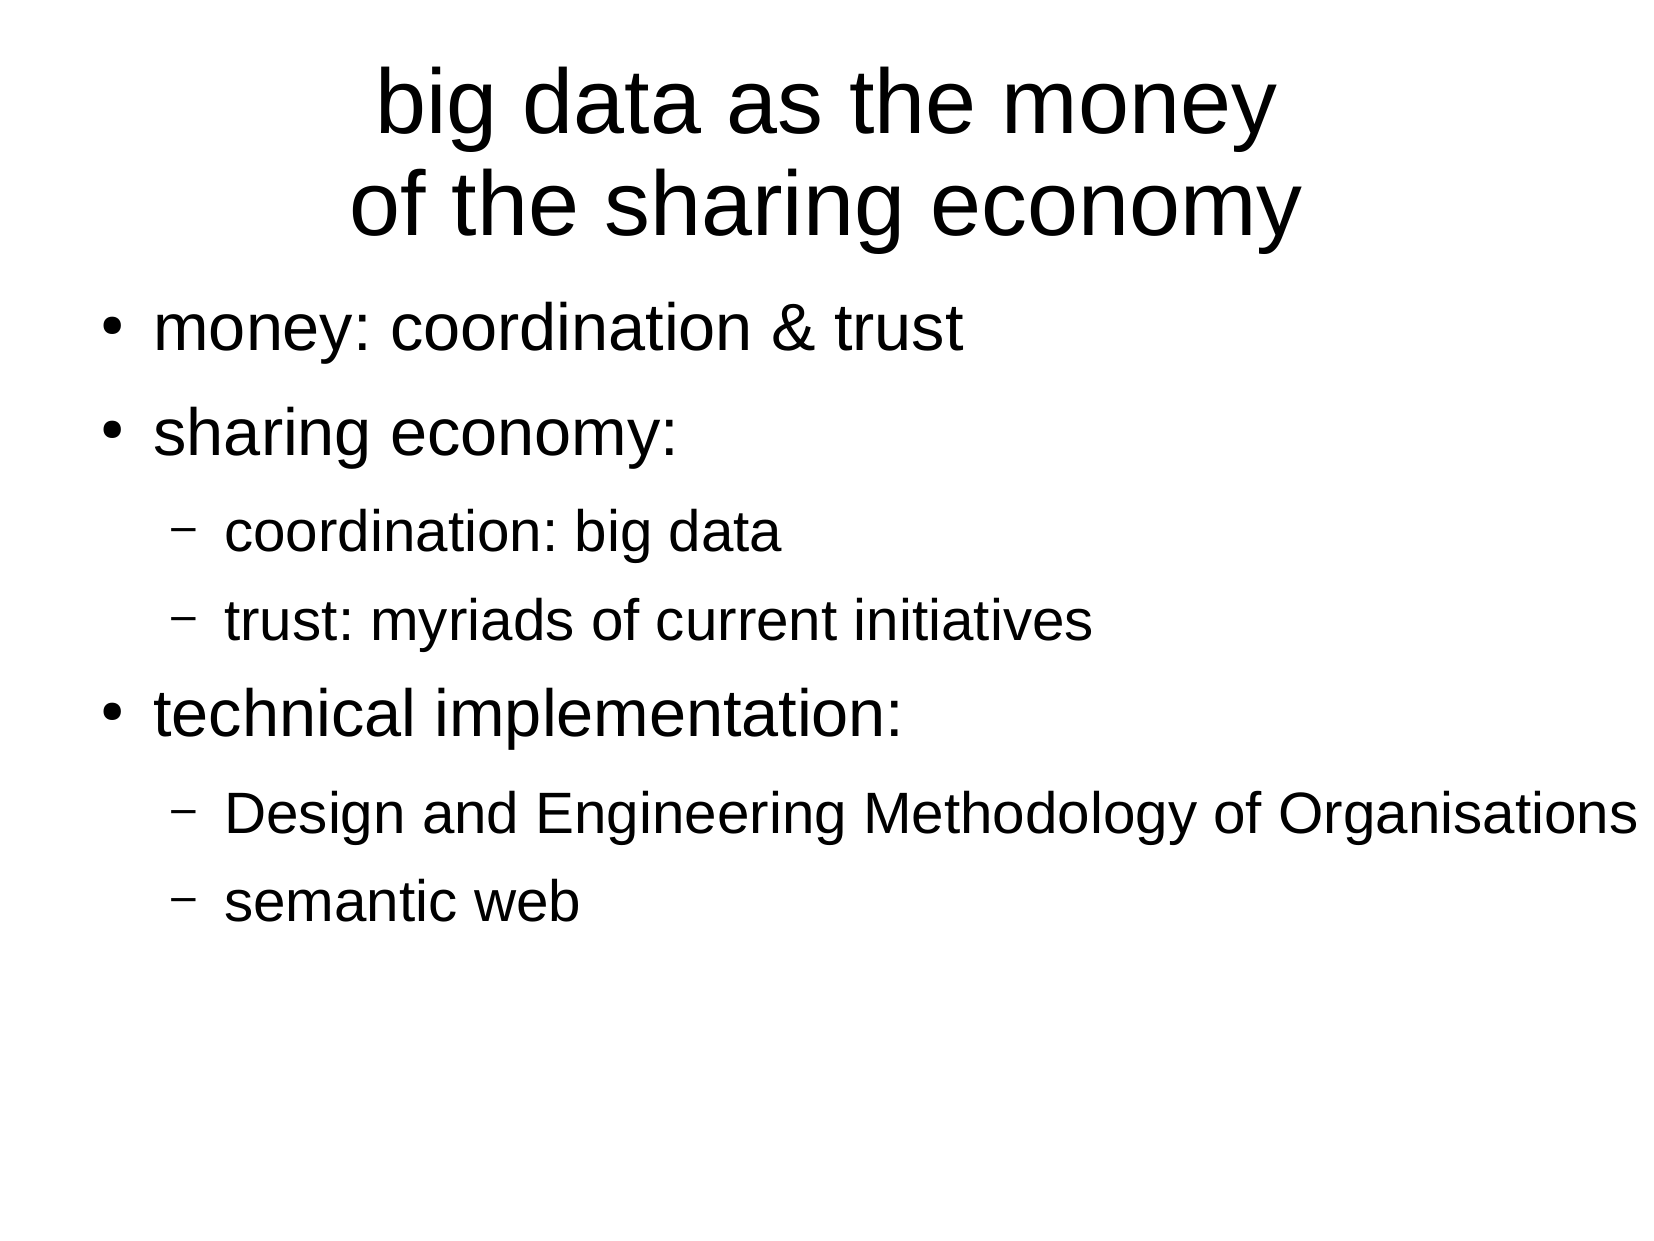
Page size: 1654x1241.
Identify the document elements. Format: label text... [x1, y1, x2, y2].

list money: coordination & trust sharing economy: coordination: big data trust: myriads of current initiatives technical implementation: Design and Engineering Methodology of Organisations semantic web [82, 290, 1654, 1010]
title big data as the money of the sharing economy [82, 49, 1571, 257]
